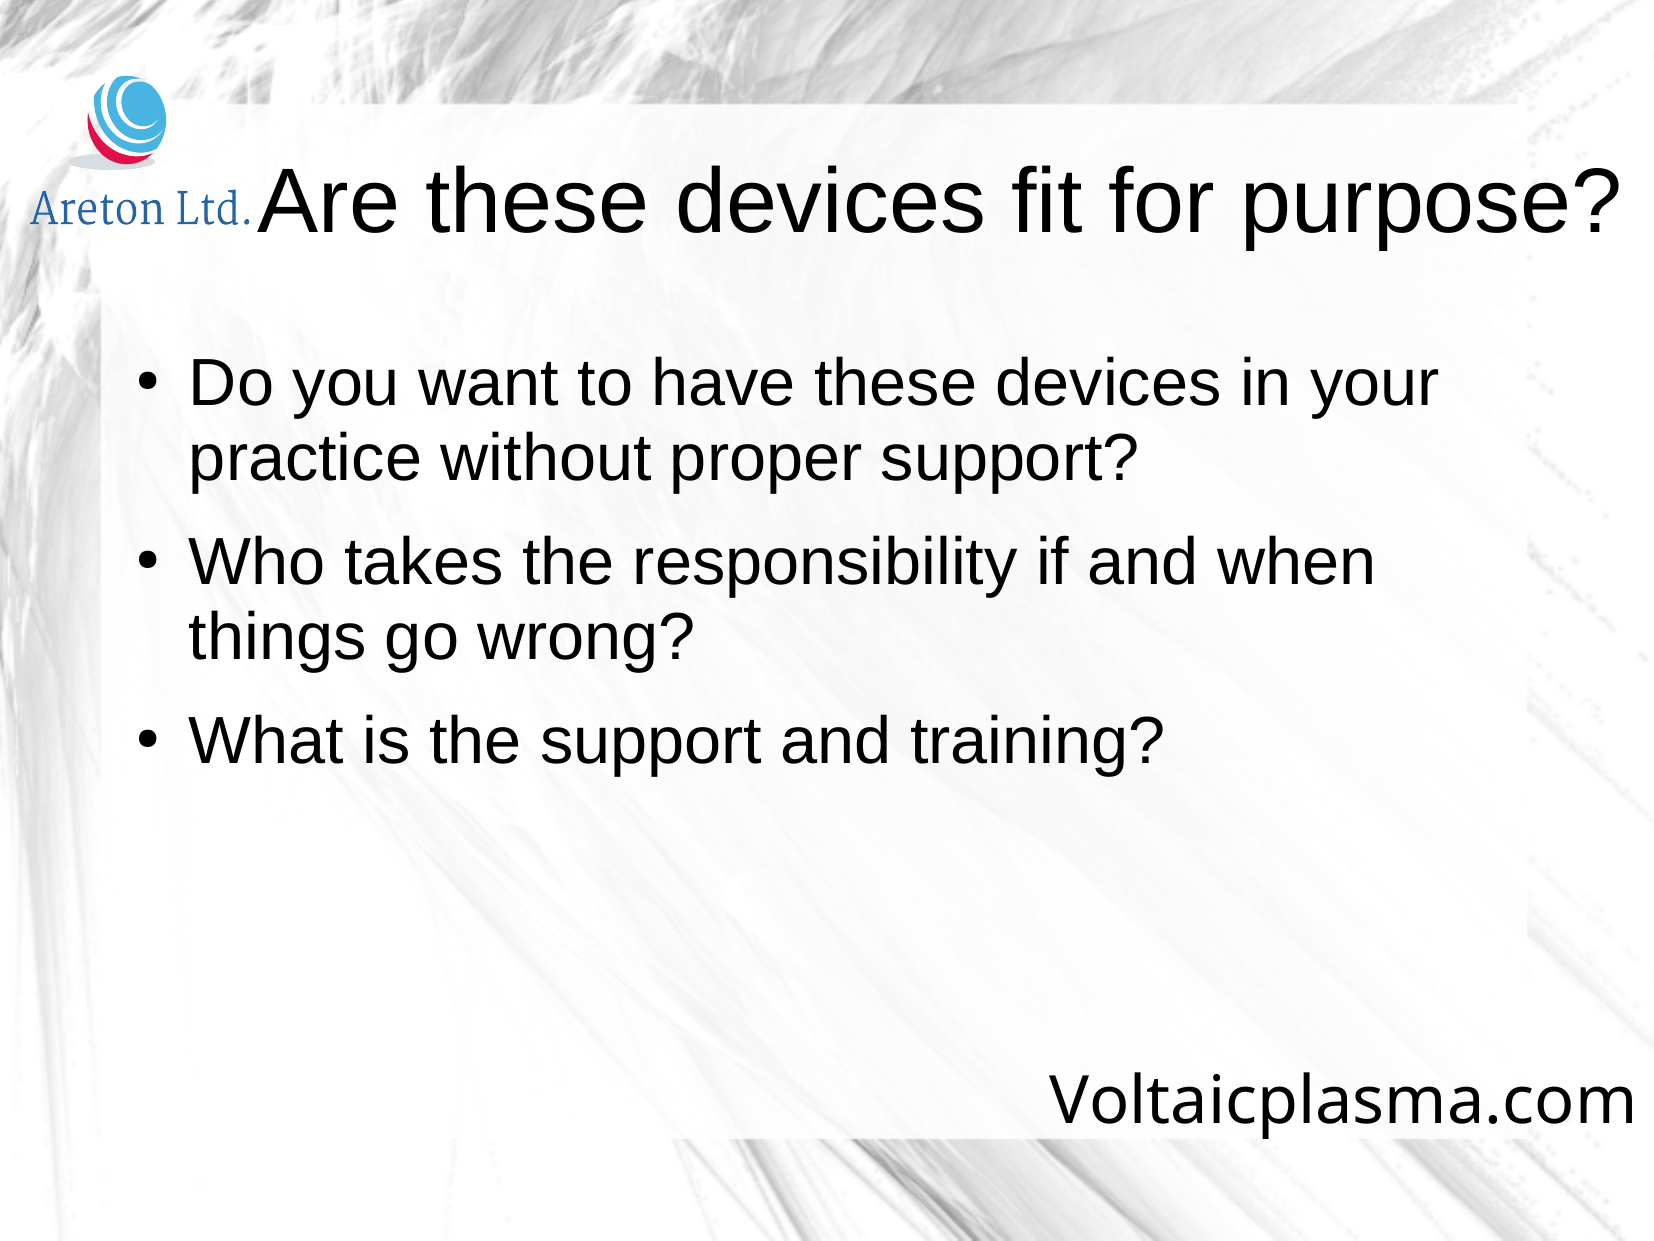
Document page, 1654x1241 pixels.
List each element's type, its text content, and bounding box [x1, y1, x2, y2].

list Do you want to have these devices in your practice without proper support? Who takes the responsibility if and when things go wrong? What is the support and training? [118, 345, 1571, 971]
text_box Voltaicplasma.com [617, 784, 1654, 1241]
picture [0, 0, 1654, 1241]
title Are these devices fit for purpose? [316, 117, 1636, 286]
